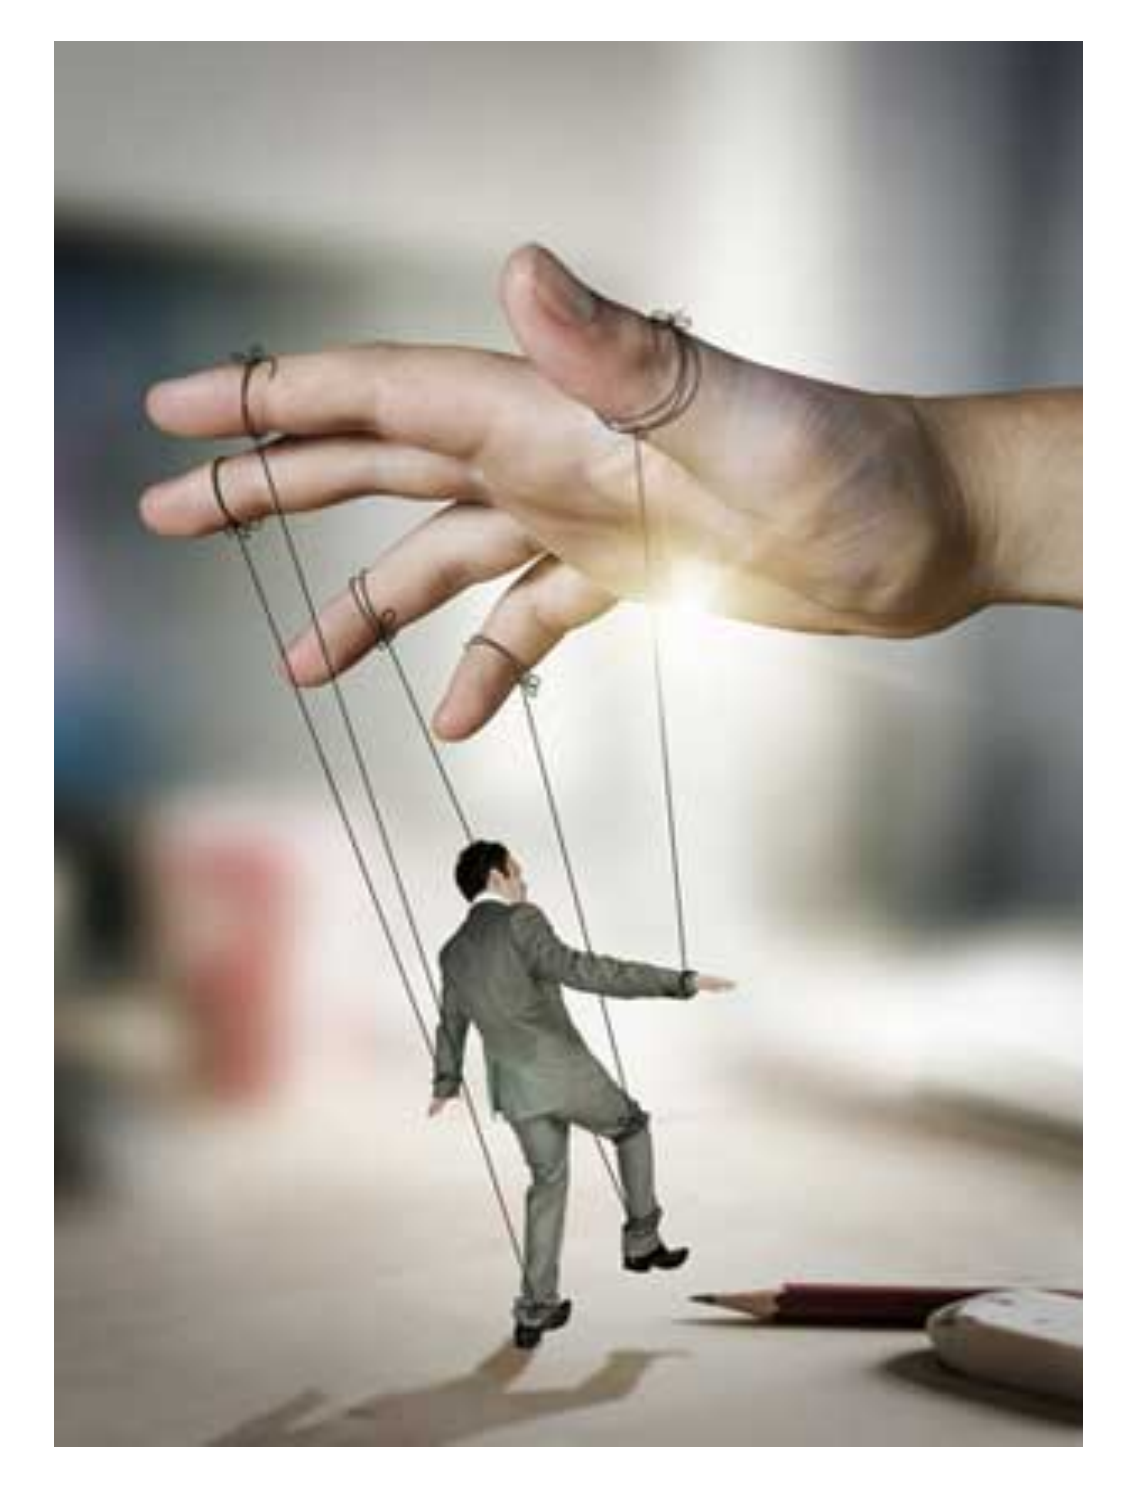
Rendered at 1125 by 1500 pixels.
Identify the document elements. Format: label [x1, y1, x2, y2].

picture [54, 41, 1083, 1447]
